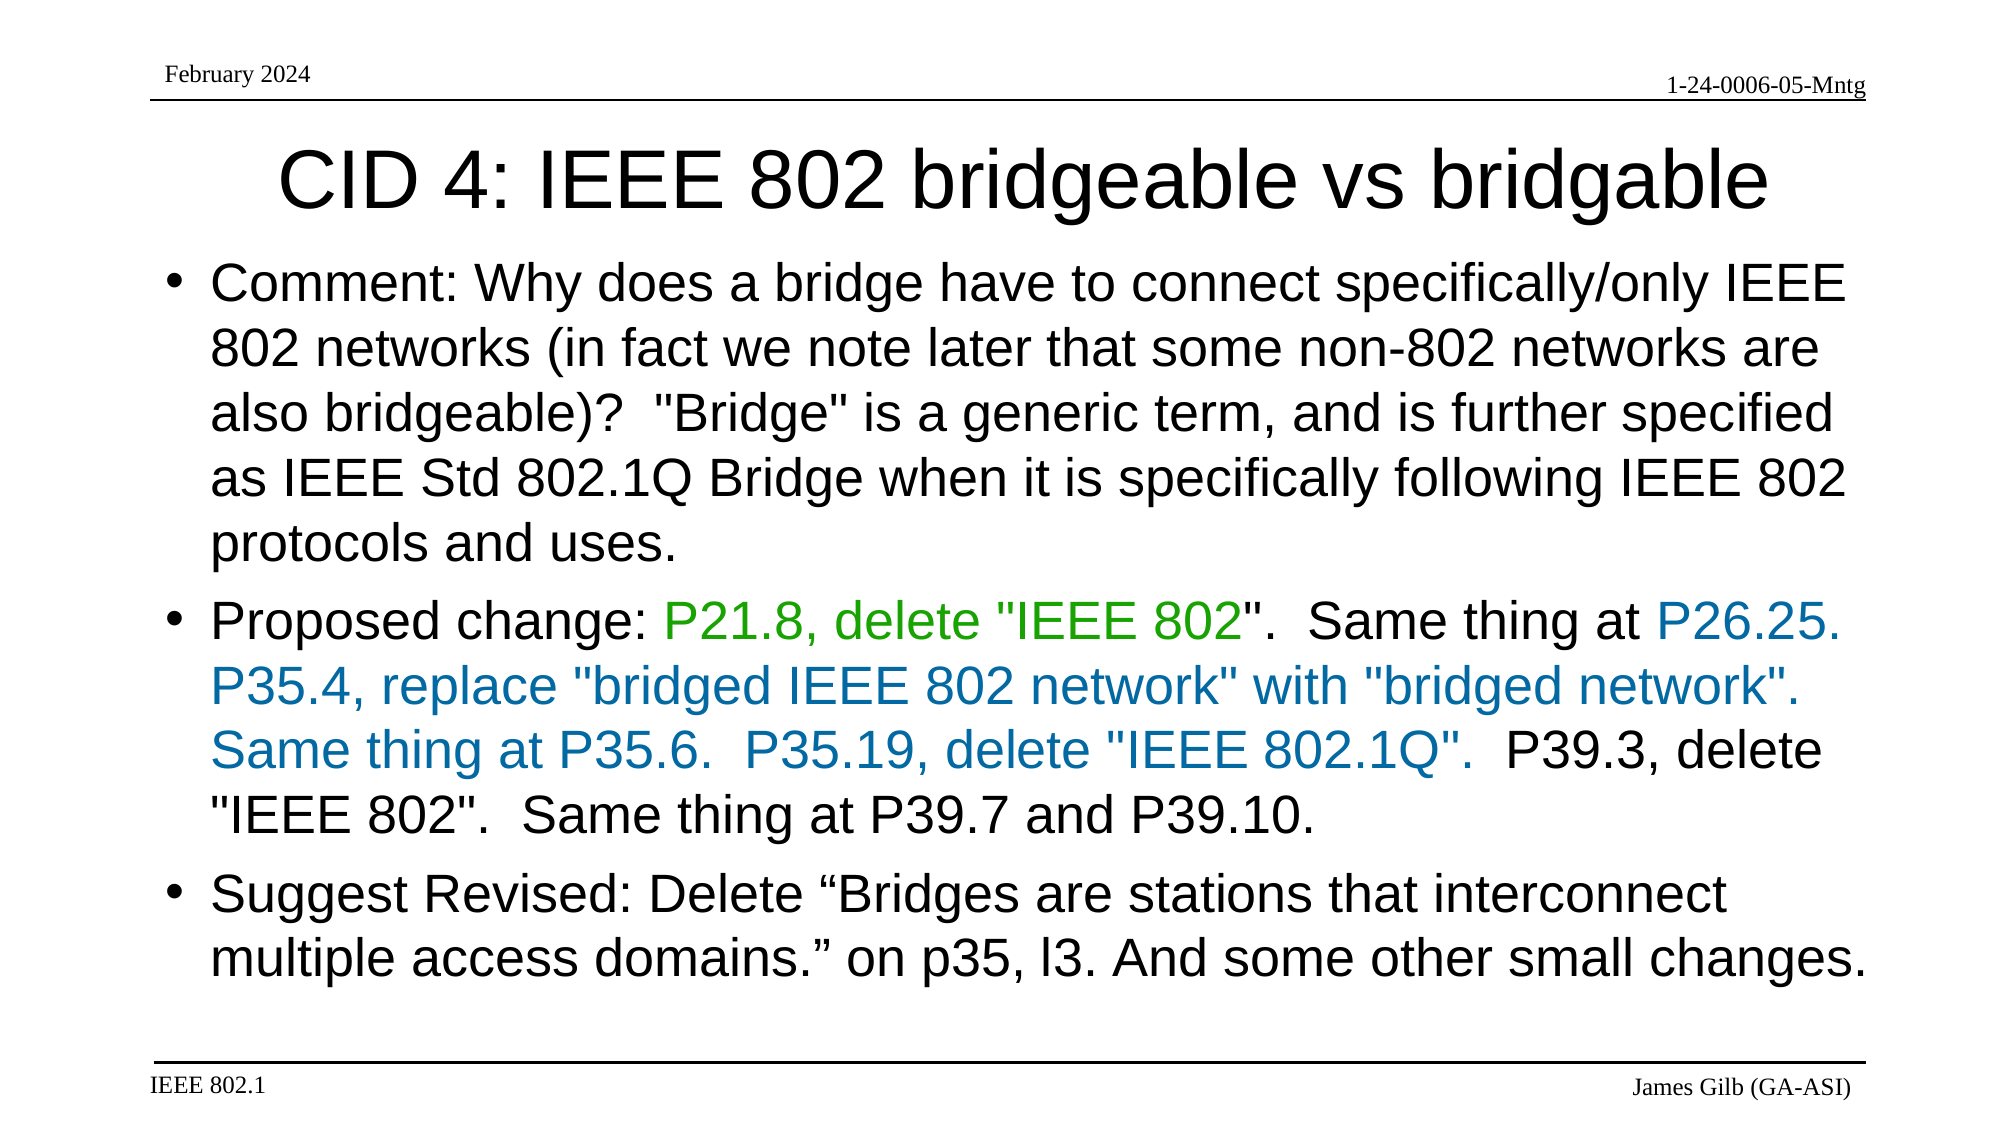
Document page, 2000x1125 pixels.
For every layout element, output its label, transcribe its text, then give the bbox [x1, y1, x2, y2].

list Comment: Why does a bridge have to connect specifically/only IEEE 802 networks (in fact we note later that some non-802 networks are also bridgeable)? "Bridge" is a generic term, and is further specified as IEEE Std 802.1Q Bridge when it is specifically following IEEE 802 protocols and uses. Proposed change: P21.8, delete "IEEE 802". Same thing at P26.25. P35.4, replace "bridged IEEE 802 network" with "bridged network". Same thing at P35.6. P35.19, delete "IEEE 802.1Q". P39.3, delete "IEEE 802". Same thing at P39.7 and P39.10. Suggest Revised: Delete “Bridges are stations that interconnect multiple access domains.” on p35, l3. And some other small changes. [149, 239, 1900, 1051]
title CID 4: IEEE 802 bridgeable vs bridgable [149, 112, 1900, 238]
